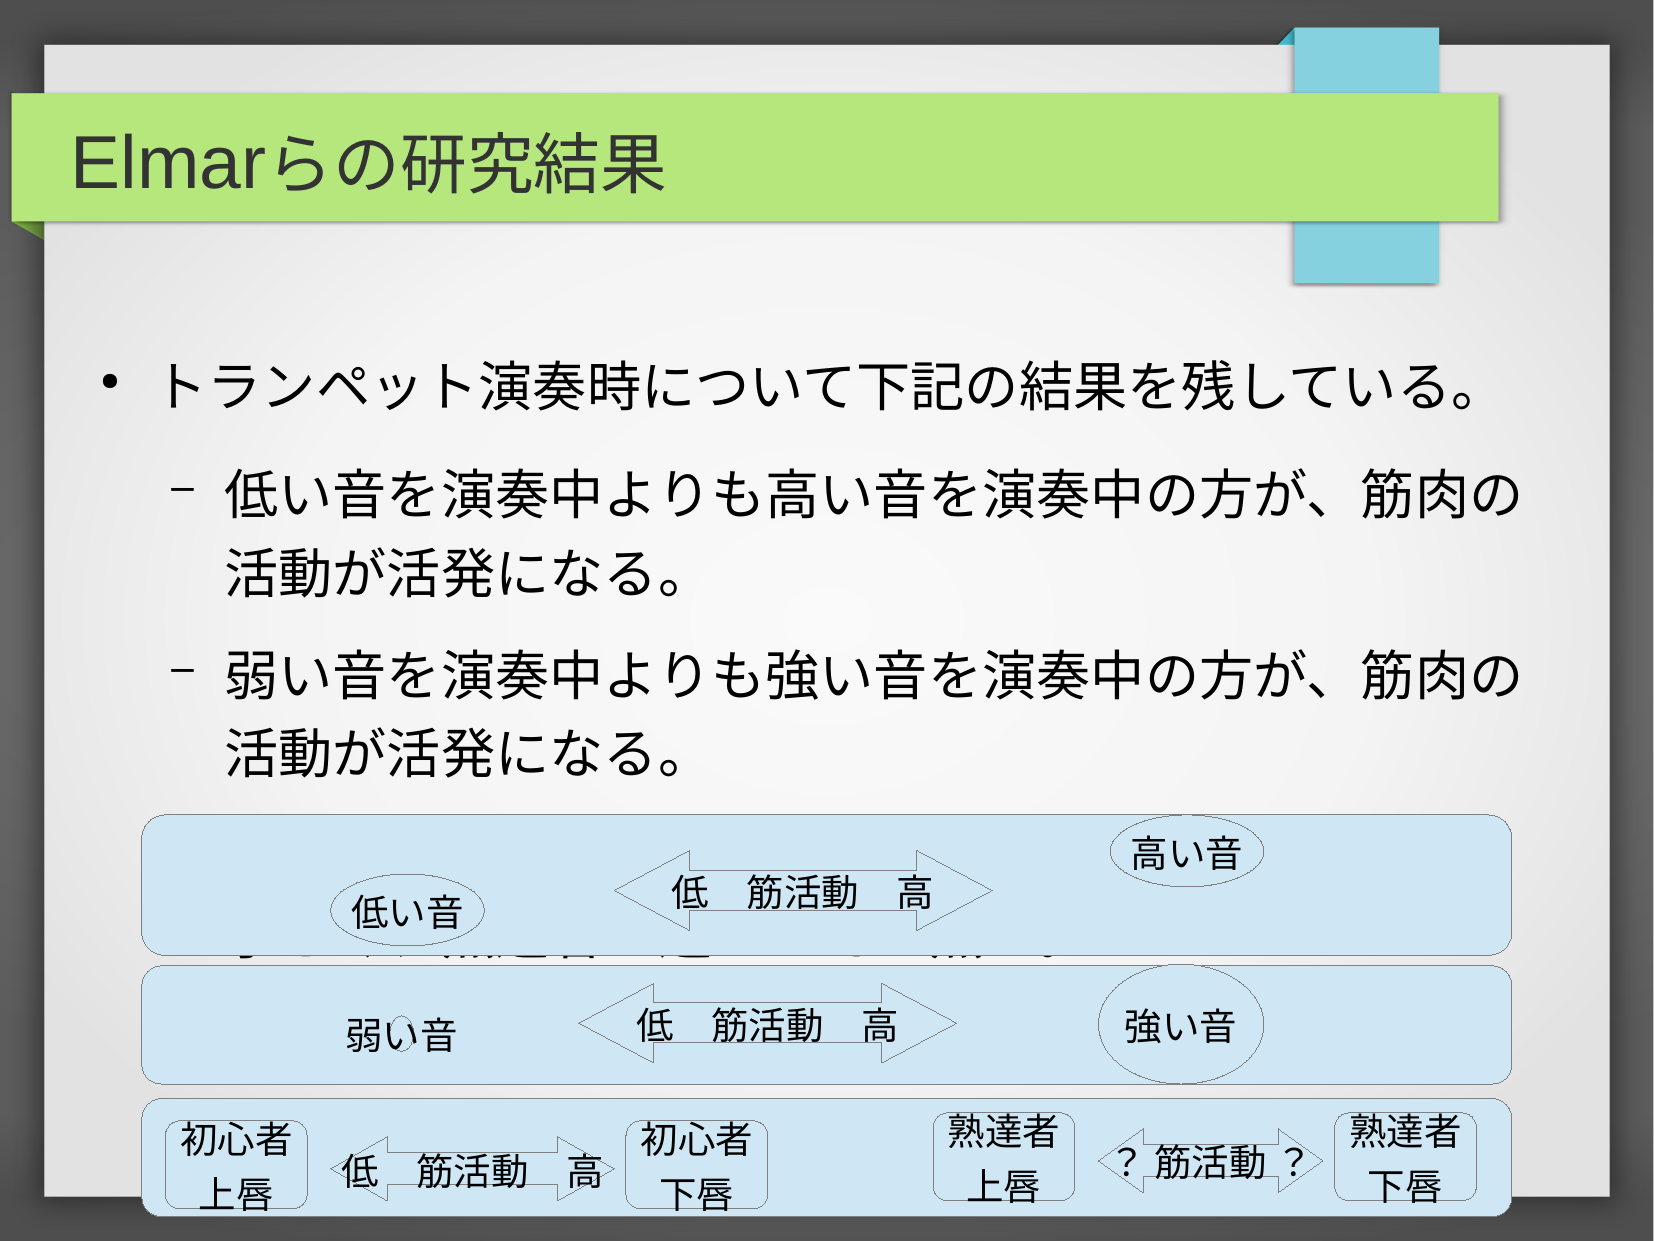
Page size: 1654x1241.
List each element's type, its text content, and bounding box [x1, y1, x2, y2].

text_box ？ 筋活動 ？ [1250, 1156, 1261, 1177]
text_box [141, 814, 1512, 956]
text_box 高い音 [1110, 814, 1264, 887]
text_box ？ 筋活動 ？ [1241, 1156, 1253, 1174]
text_box 初心者 下唇 [625, 1120, 768, 1209]
text_box 低 筋活動 高 [503, 1165, 515, 1183]
text_box 熟達者 上唇 [933, 1112, 1075, 1201]
list トランペット演奏時について下記の結果を残している。 低い音を演奏中よりも高い音を演奏中の方が、筋肉の活動が活発になる。 弱い音を演奏中よりも強い音を演奏中の方が、筋肉の活動が活発になる。 初心者は上唇の筋肉の活動が、下唇の筋肉の活動より小さく、熟達者に違いはその無い。 [82, 343, 1538, 1063]
text_box 熟達者 下唇 [1334, 1112, 1477, 1201]
text_box 低 筋活動 高 [578, 983, 957, 1063]
text_box 低 筋活動 高 [330, 1158, 349, 1178]
text_box 強い音 [1098, 964, 1264, 1085]
text_box 低 筋活動 高 [614, 850, 993, 931]
text_box 低 筋活動 高 [438, 1170, 448, 1185]
text_box 弱い音 [390, 1015, 414, 1052]
text_box ？ 筋活動 ？ [1098, 1128, 1323, 1193]
text_box 低 筋活動 高 [513, 1165, 523, 1185]
text_box [141, 965, 1180, 1085]
text_box [1182, 965, 1512, 1085]
text_box [141, 1098, 1512, 1217]
text_box 低い音 [330, 874, 485, 946]
text_box ？ 筋活動 ？ [1175, 1161, 1186, 1177]
title Elmarらの研究結果 [70, 106, 1229, 213]
picture [0, 0, 1654, 1241]
text_box 低 筋活動 高 [350, 1136, 615, 1201]
text_box 初心者 上唇 [165, 1120, 308, 1209]
